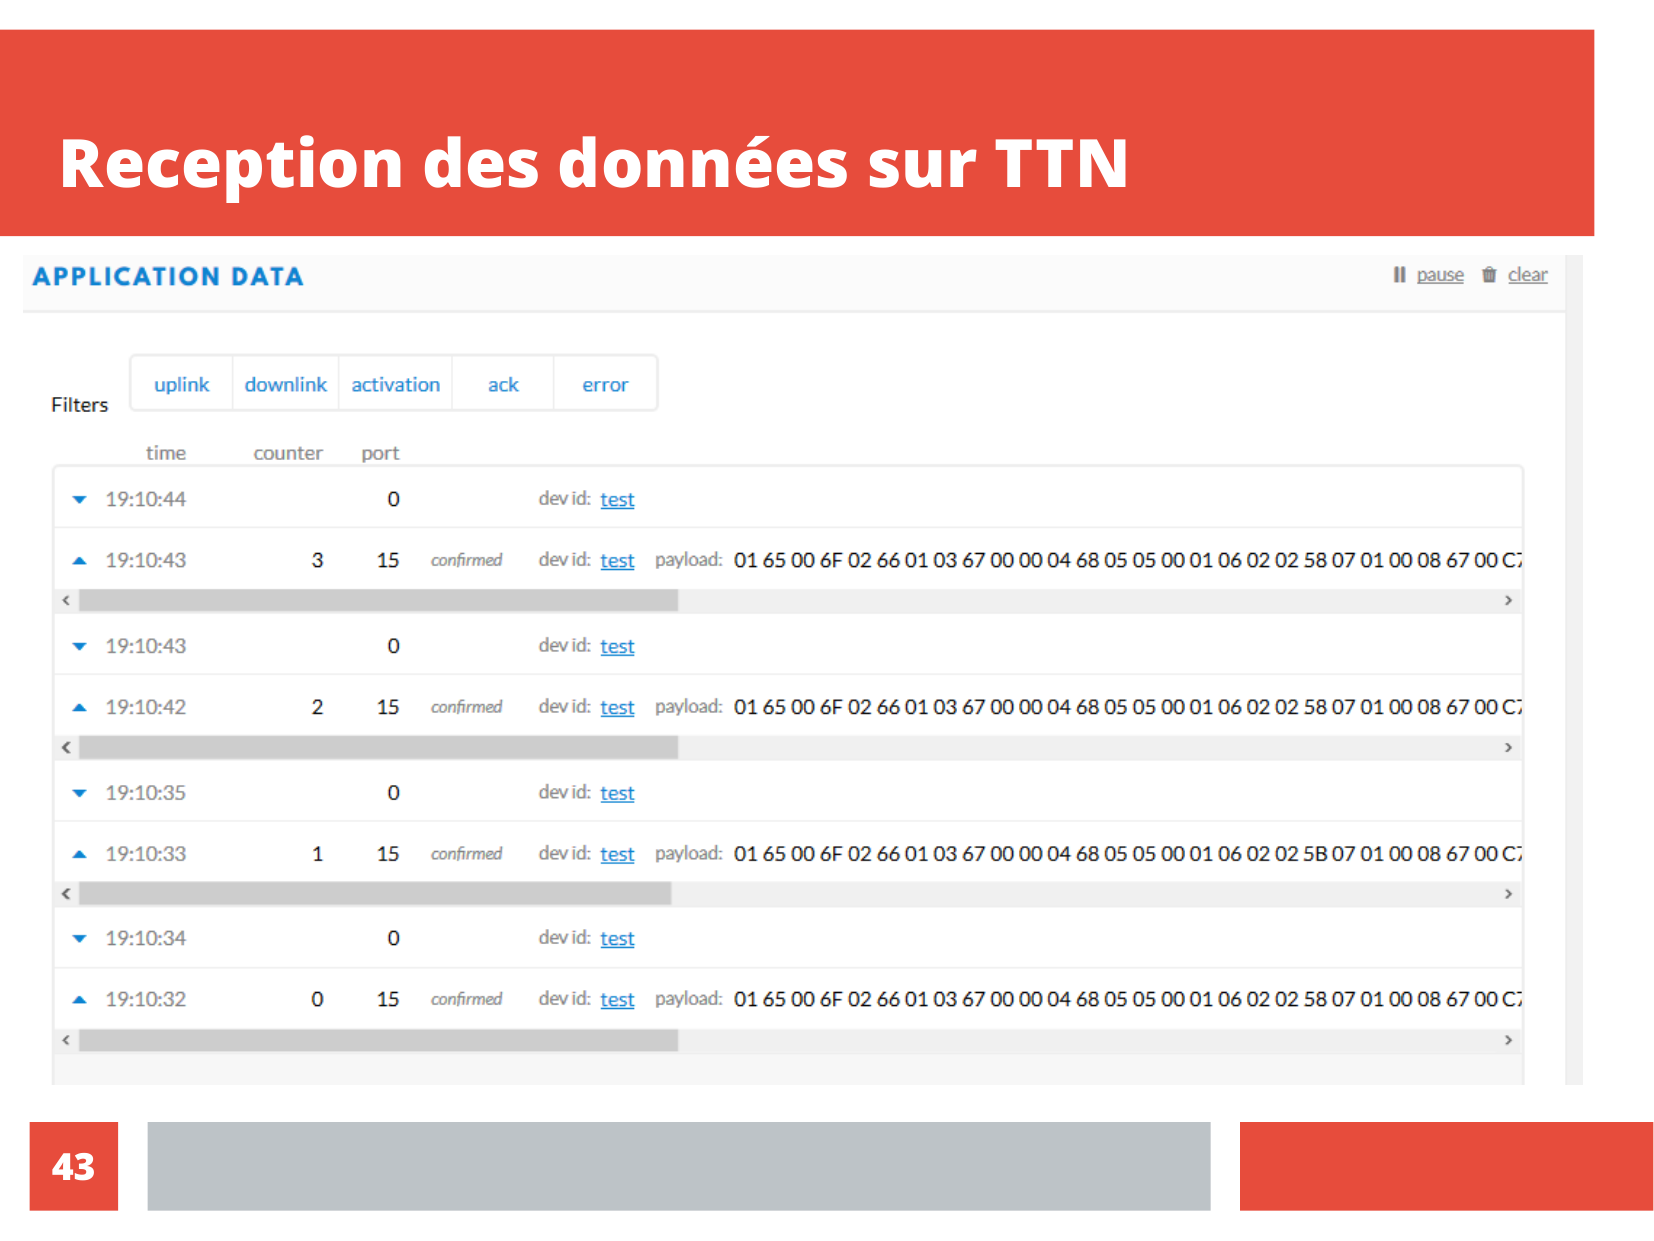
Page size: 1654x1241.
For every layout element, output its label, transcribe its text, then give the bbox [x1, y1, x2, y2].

title Reception des données sur TTN [59, 59, 1595, 207]
picture [23, 255, 1583, 1085]
